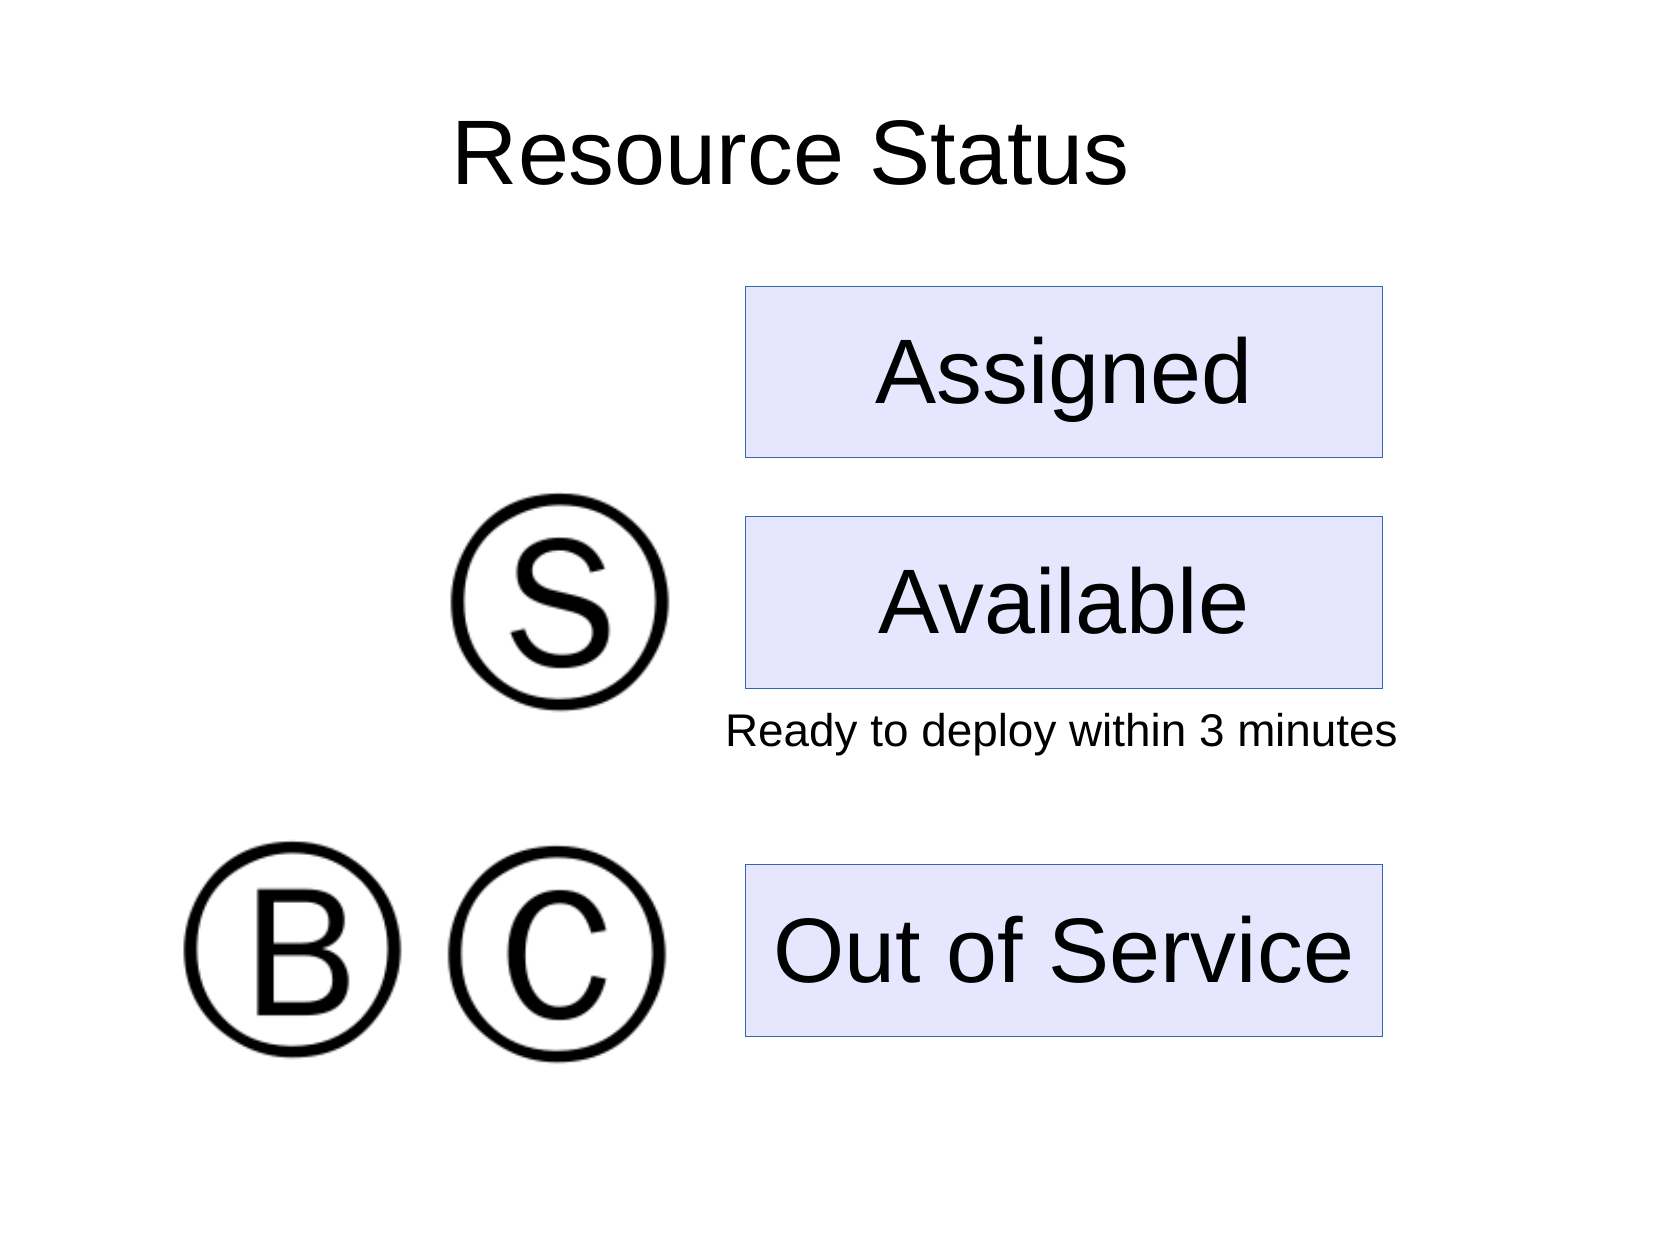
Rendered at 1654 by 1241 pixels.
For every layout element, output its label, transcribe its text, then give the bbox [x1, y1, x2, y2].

picture [180, 834, 406, 1068]
text_box Ready to deploy within 3 minutes [710, 697, 1414, 764]
text_box Available [745, 516, 1383, 689]
text_box Assigned [745, 286, 1383, 458]
picture [436, 830, 675, 1077]
title Resource Status [82, 49, 1571, 257]
picture [445, 488, 678, 721]
text_box Out of Service [745, 864, 1383, 1037]
